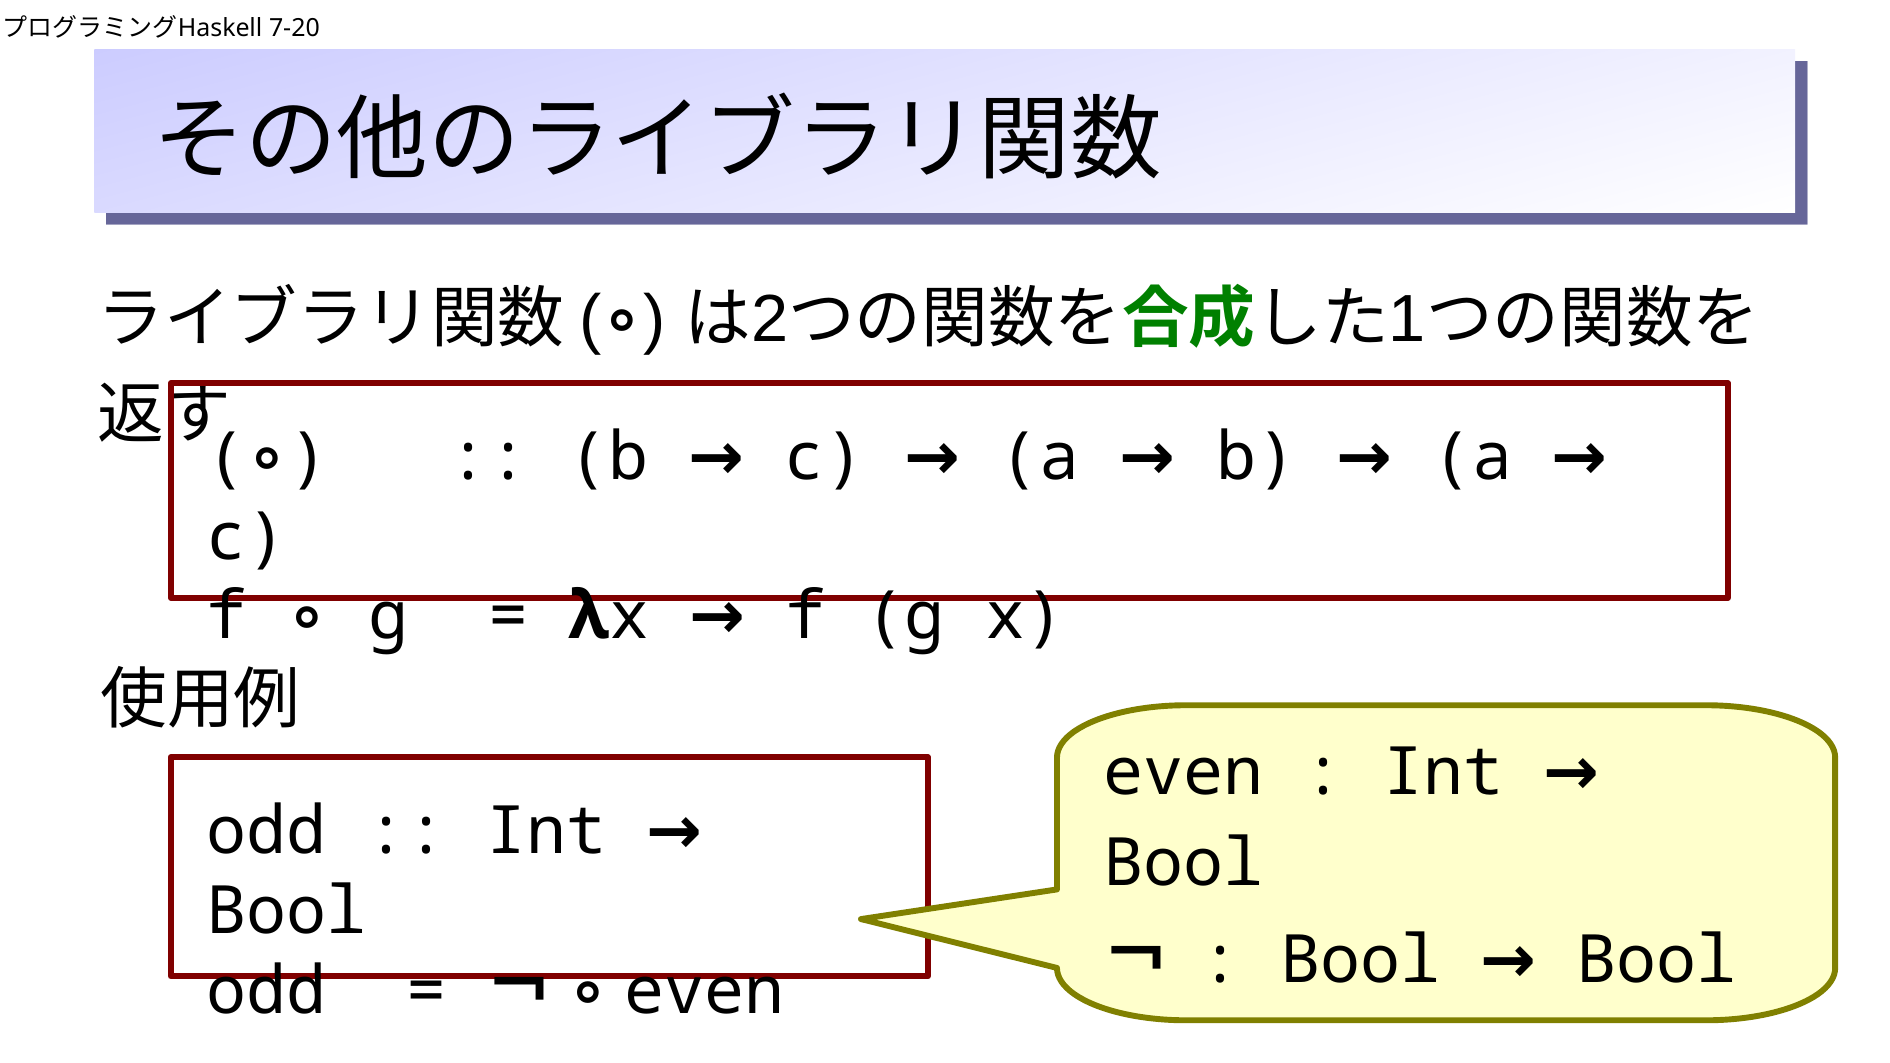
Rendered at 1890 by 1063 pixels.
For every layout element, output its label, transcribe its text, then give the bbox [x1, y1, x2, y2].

list 使用例 [82, 642, 1784, 716]
text_box even : Int → Bool ￢ : Bool → Bool [860, 705, 1836, 1021]
title その他のライブラリ関数 [94, 49, 1796, 213]
text_box odd :: Int → Bool odd = ￢ ∘ even [170, 757, 928, 977]
list ライブラリ関数 (∘) は2つの関数を合成した1つの関数を返す [94, 260, 1796, 367]
text_box (∘) :: (b → c) → (a → b) → (a → c) f ∘ g = λx → f (g x) [170, 382, 1728, 599]
